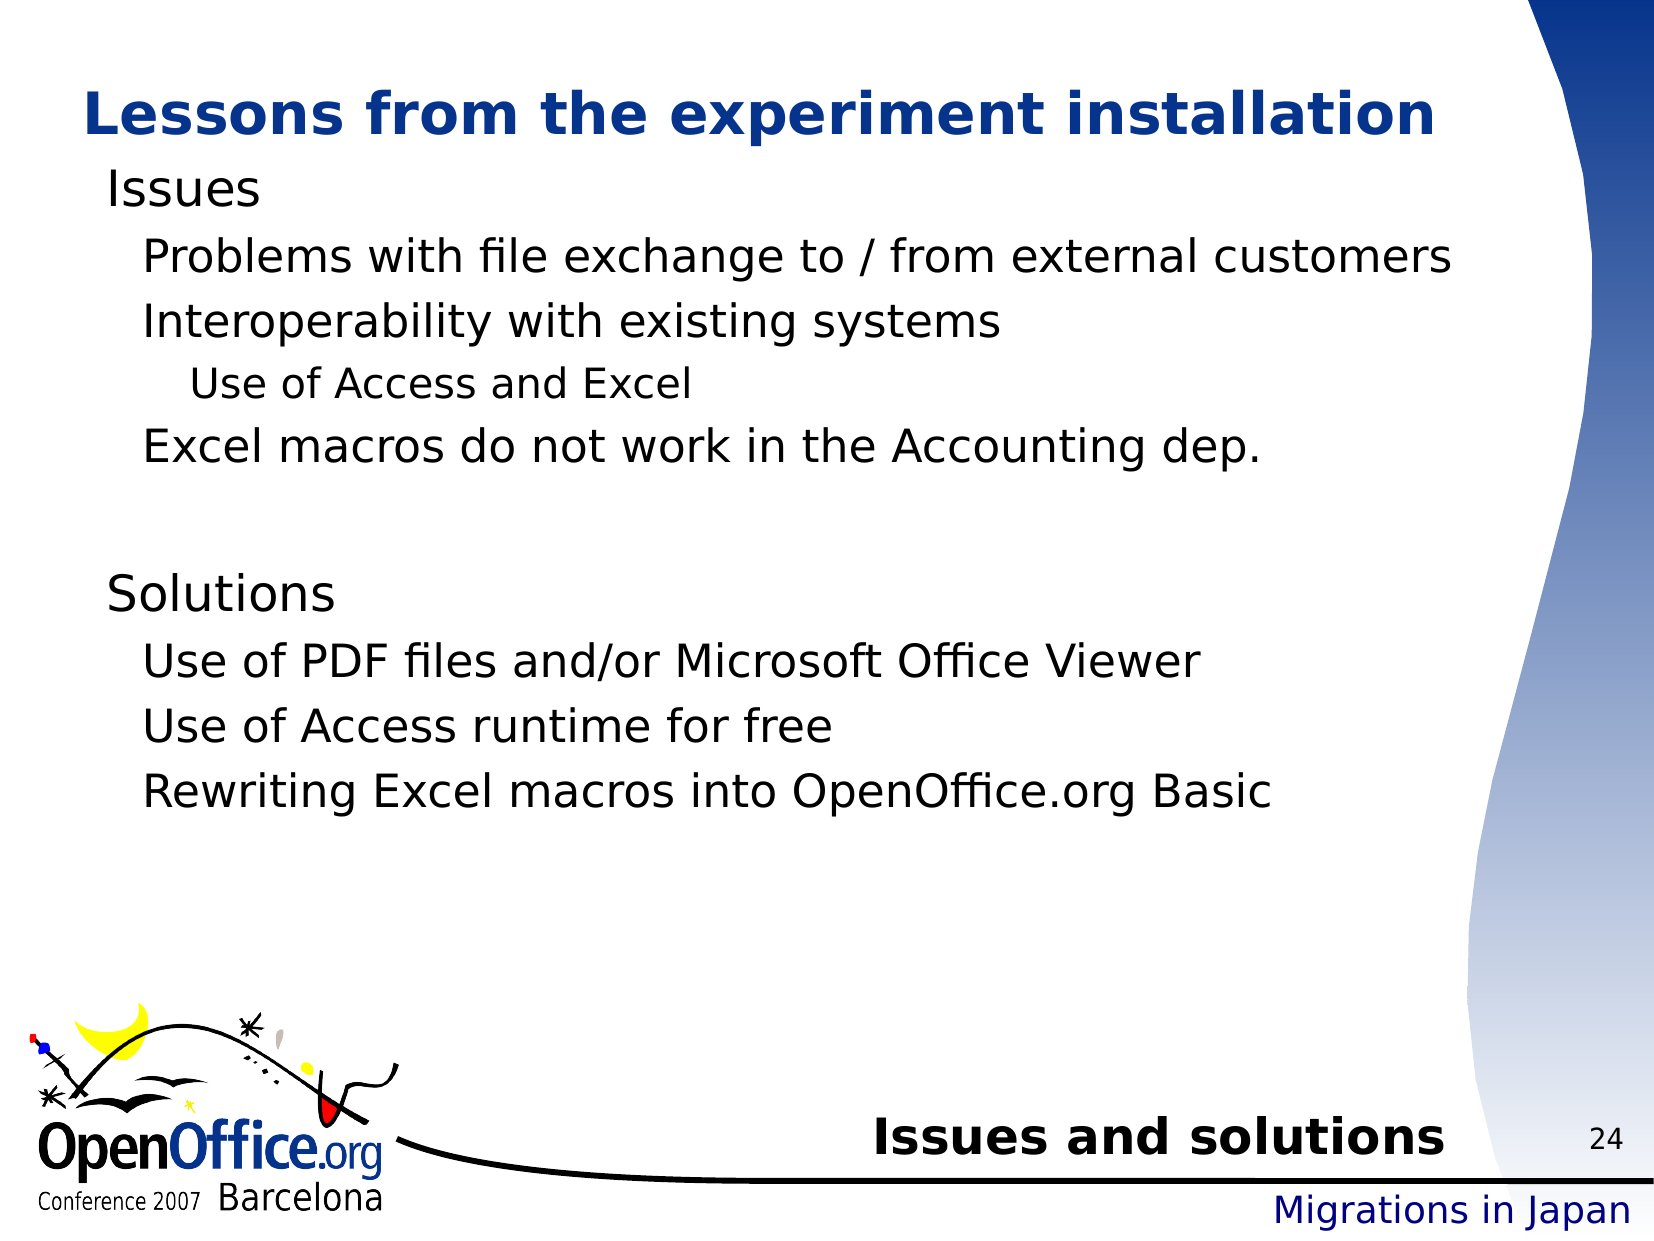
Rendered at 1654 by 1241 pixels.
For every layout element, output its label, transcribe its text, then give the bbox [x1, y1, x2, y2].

title Issues and solutions [531, 1099, 1447, 1174]
picture [29, 1003, 399, 1211]
list Lessons from the experiment installation Issues Problems with file exchange to / from external customers Interoperability with existing systems Use of Access and Excel Excel macros do not work in the Accounting dep. Solutions Use of PDF files and/or Microsoft Office Viewer Use of Access runtime for free Rewriting Excel macros into OpenOffice.org Basic [82, 80, 1554, 952]
